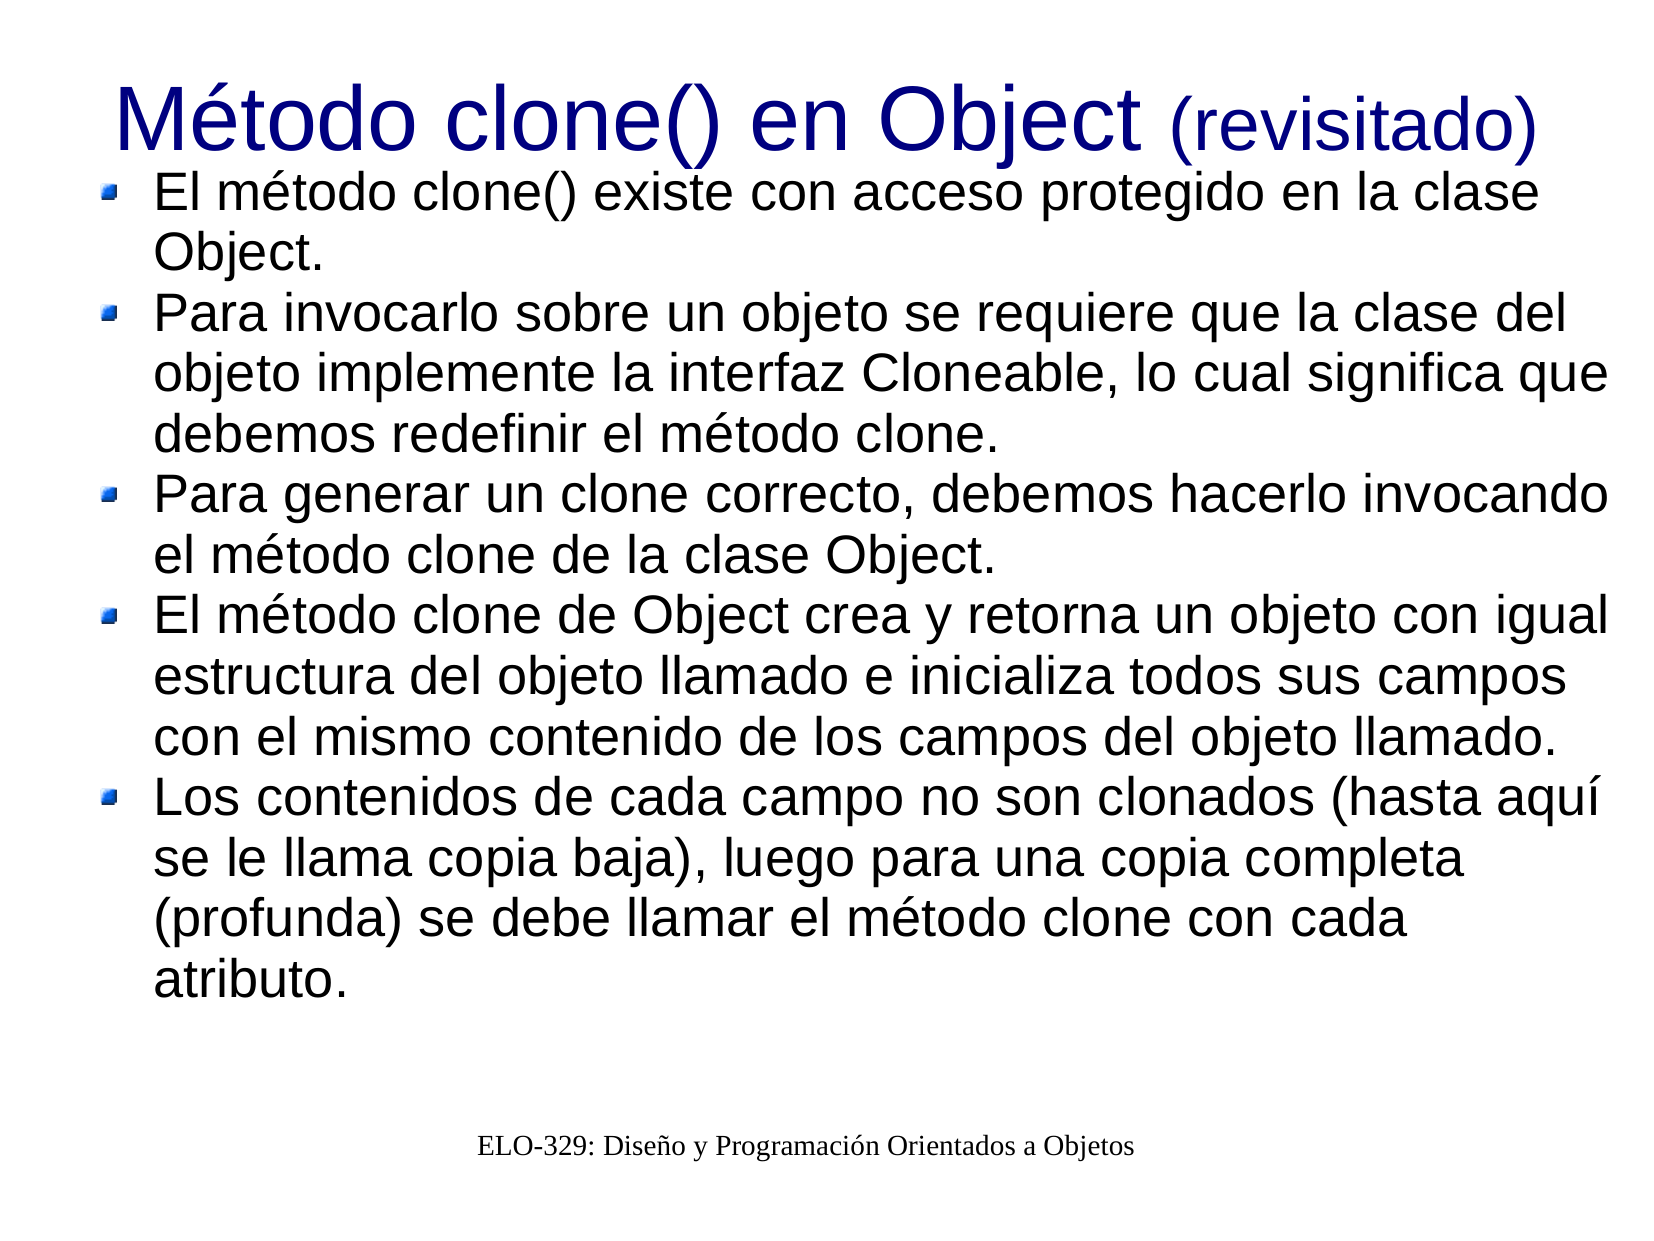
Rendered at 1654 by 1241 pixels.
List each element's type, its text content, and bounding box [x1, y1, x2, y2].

list El método clone() existe con acceso protegido en la clase Object. Para invocarlo sobre un objeto se requiere que la clase del objeto implemente la interfaz Cloneable, lo cual significa que debemos redefinir el método clone. Para generar un clone correcto, debemos hacerlo invocando el método clone de la clase Object. El método clone de Object crea y retorna un objeto con igual estructura del objeto llamado e inicializa todos sus campos con el mismo contenido de los campos del objeto llamado. Los contenidos de cada campo no son clonados (hasta aquí se le llama copia baja), luego para una copia completa (profunda) se debe llamar el método clone con cada atributo. [82, 161, 1618, 1109]
title Método clone() en Object (revisitado) [82, 56, 1571, 161]
